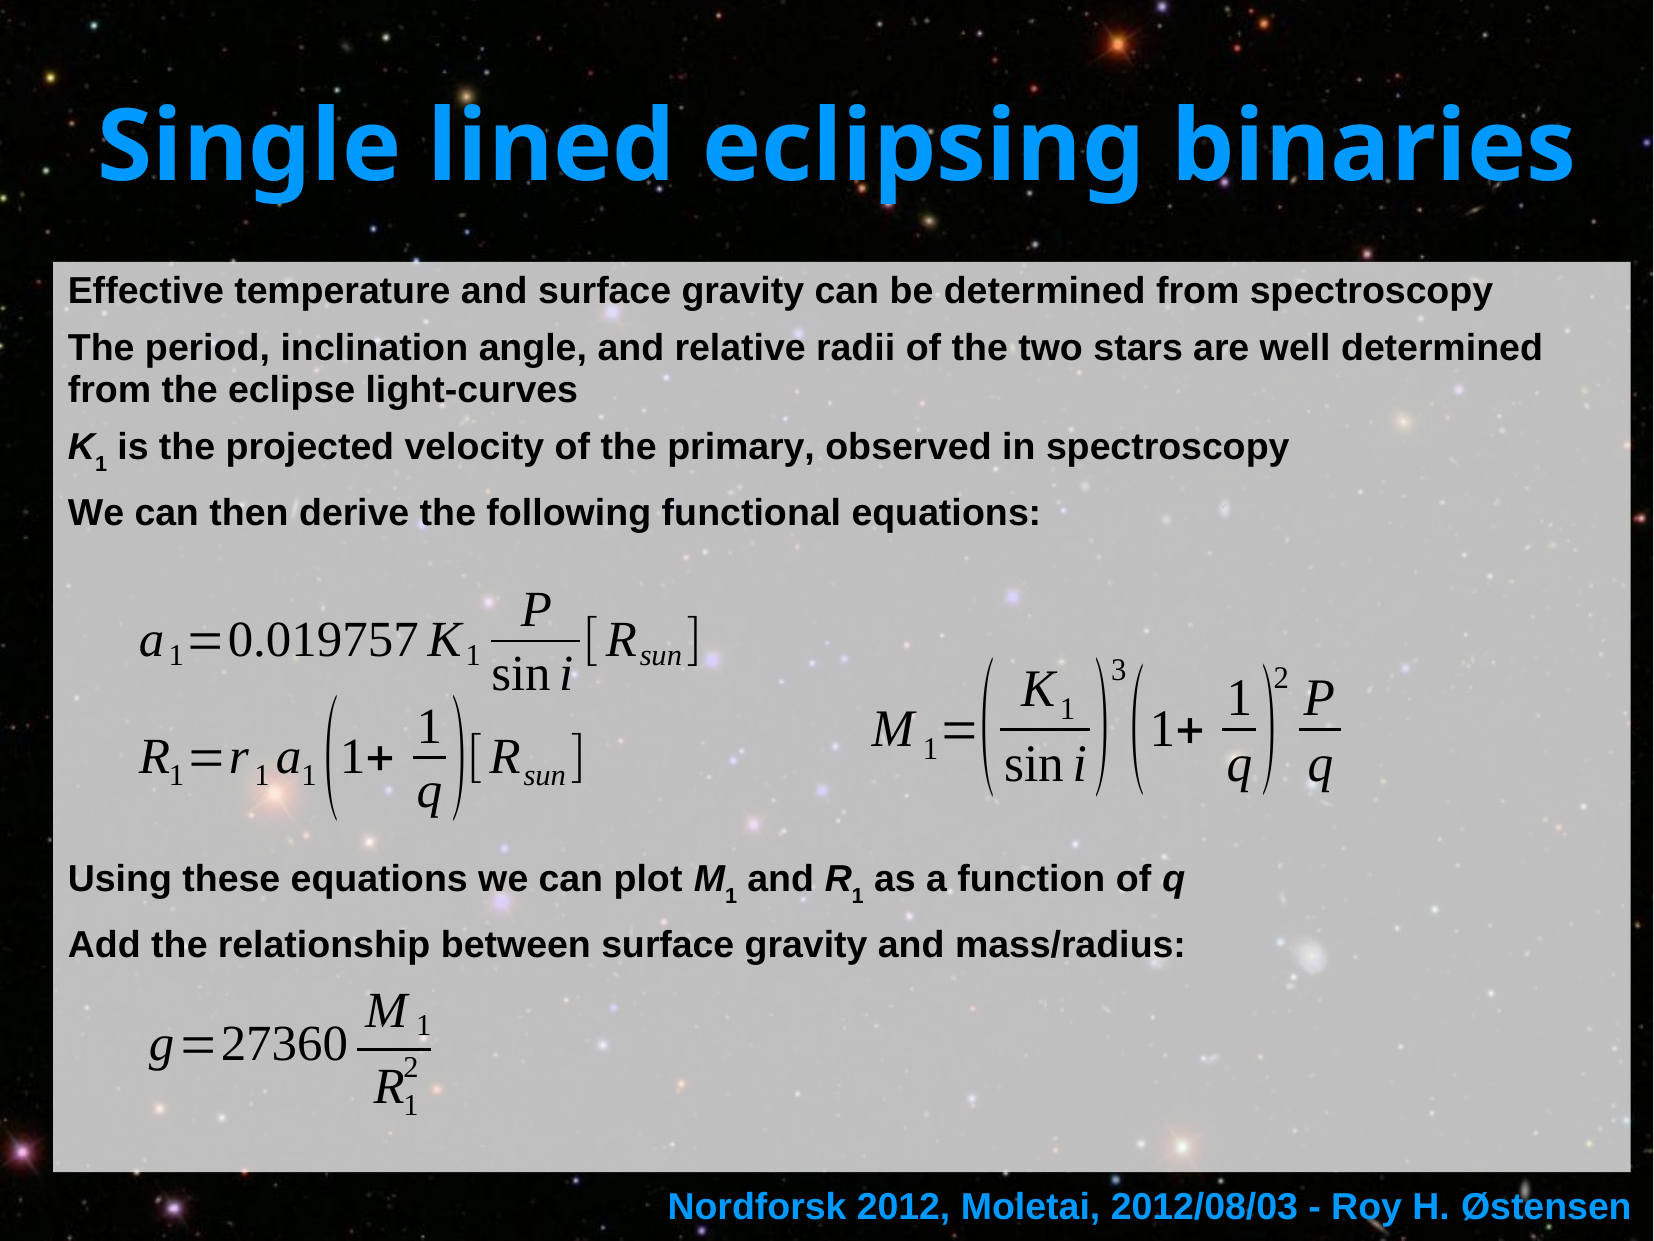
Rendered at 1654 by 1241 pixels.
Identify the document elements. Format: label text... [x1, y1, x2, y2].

chart [131, 980, 447, 1123]
chart [854, 653, 1355, 801]
title Single lined eclipsing binaries [22, 21, 1653, 262]
chart [121, 580, 712, 826]
picture [0, 0, 1654, 1241]
text_box Effective temperature and surface gravity can be determined from spectroscopy The period, inclination angle, and relative radii of the two stars are well determined from the eclipse light-curves K1 is the projected velocity of the primary, observed in spectroscopy We can then derive the following functional equations: Using these equations we can plot M1 and R1 as a function of q Add the relationship between surface gravity and mass/radius: [53, 261, 1631, 1173]
